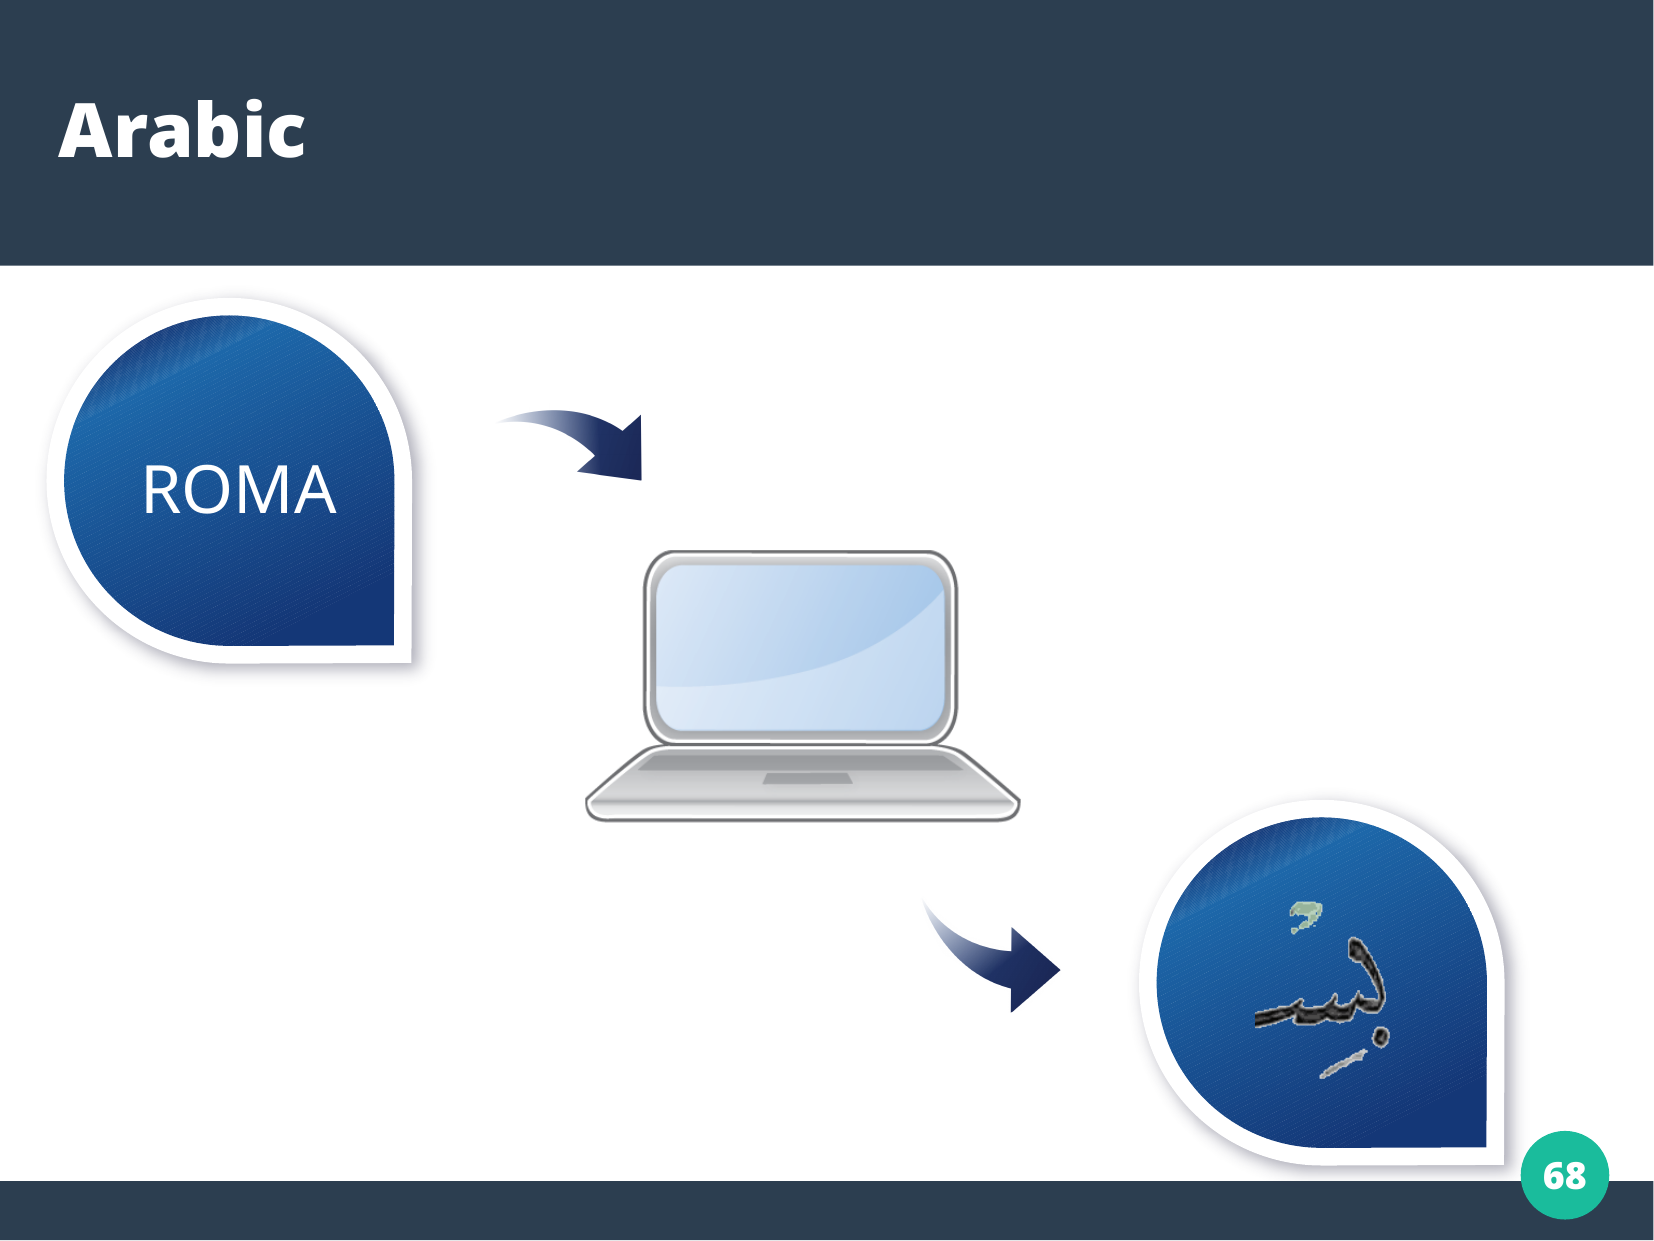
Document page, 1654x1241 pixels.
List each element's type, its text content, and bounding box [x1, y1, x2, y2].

title Arabic [59, 49, 1595, 207]
picture [5, 263, 473, 712]
picture [480, 345, 1040, 842]
picture [908, 861, 1078, 1033]
picture [1097, 765, 1565, 1214]
